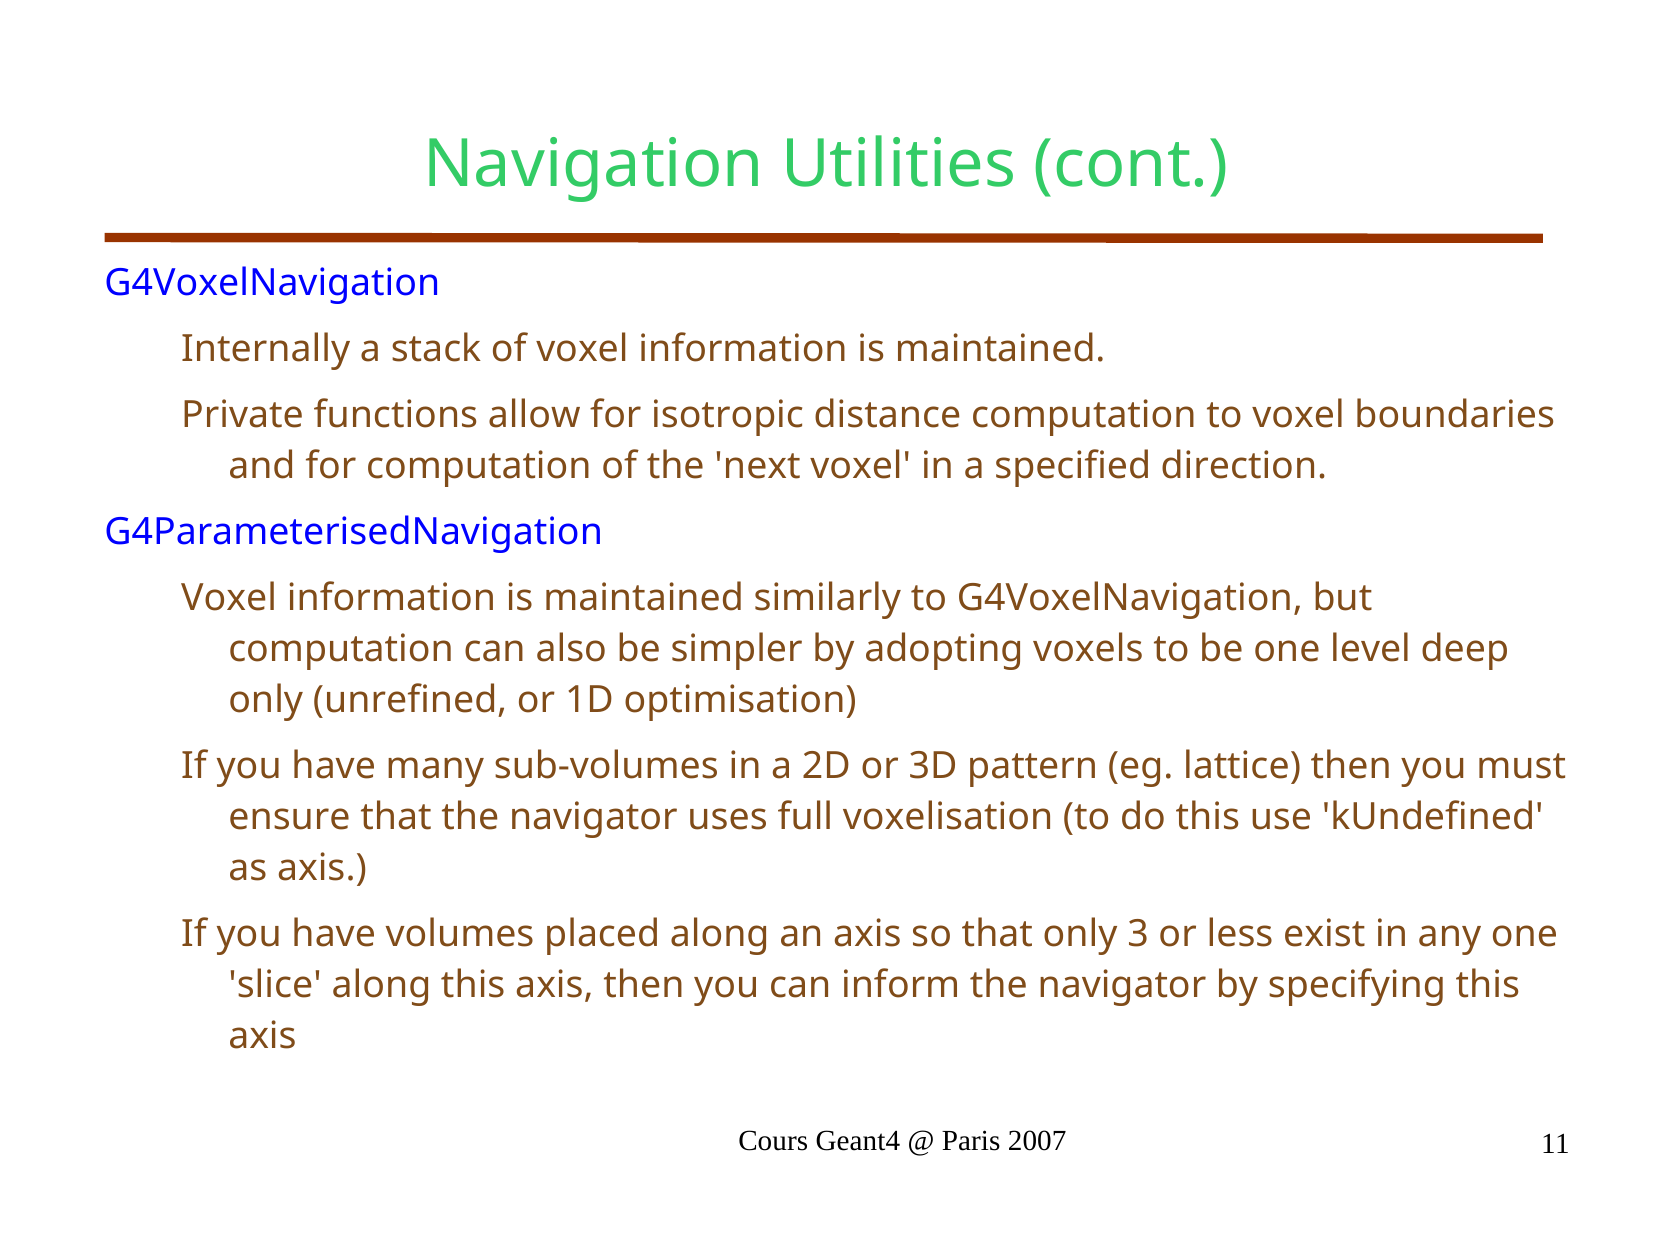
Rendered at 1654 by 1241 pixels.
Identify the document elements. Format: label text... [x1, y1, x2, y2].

list G4VoxelNavigation Internally a stack of voxel information is maintained. Private functions allow for isotropic distance computation to voxel boundaries and for computation of the 'next voxel' in a specified direction. G4ParameterisedNavigation Voxel information is maintained similarly to G4VoxelNavigation, but computation can also be simpler by adopting voxels to be one level deep only (unrefined, or 1D optimisation) If you have many sub-volumes in a 2D or 3D pattern (eg. lattice) then you must ensure that the navigator uses full voxelisation (to do this use 'kUndefined' as axis.) If you have volumes placed along an axis so that only 3 or less exist in any one 'slice' along this axis, then you can inform the navigator by specifying this axis [86, 255, 1576, 1078]
title Navigation Utilities (cont.) [82, 56, 1571, 250]
